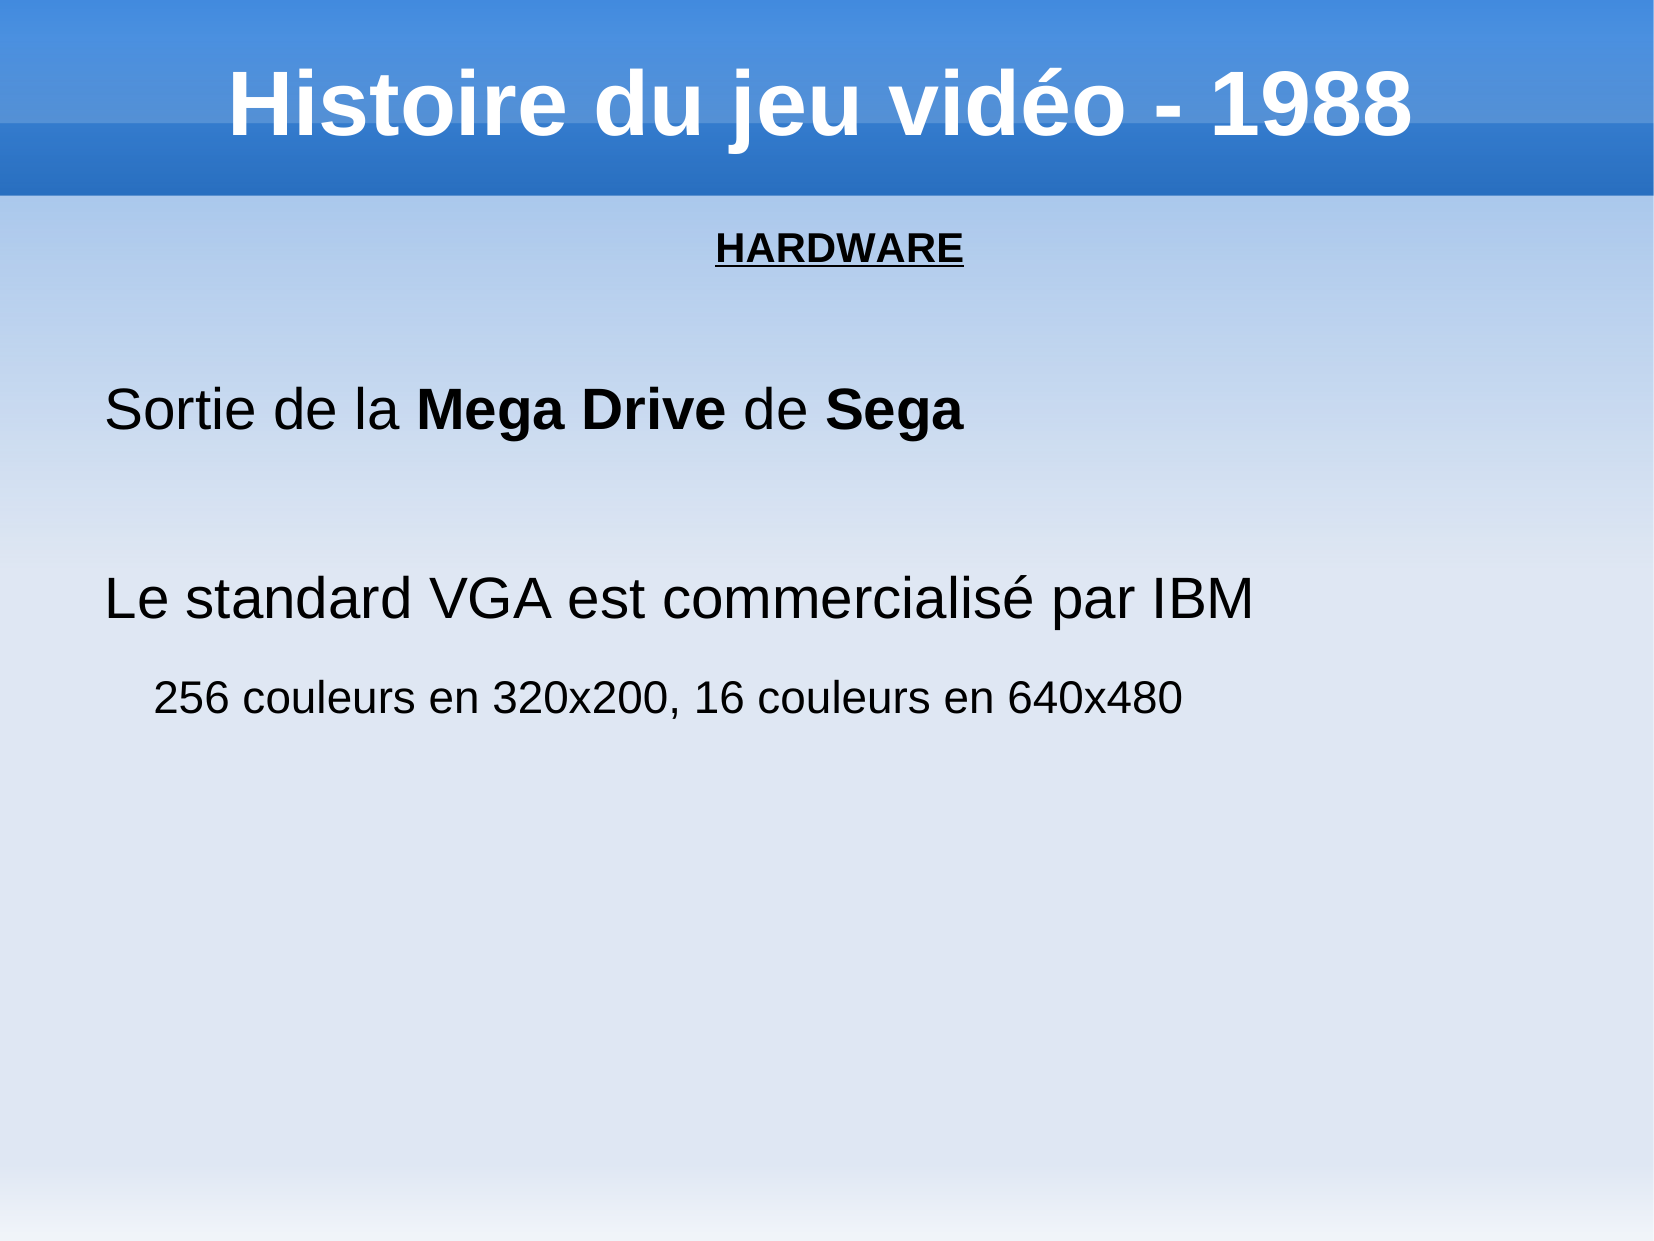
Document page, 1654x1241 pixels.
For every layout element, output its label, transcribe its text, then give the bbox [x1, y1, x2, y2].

picture [0, 0, 1654, 1241]
title Histoire du jeu vidéo - 1988 [76, 7, 1565, 200]
list HARDWARE Sortie de la Mega Drive de Sega Le standard VGA est commercialisé par IBM 256 couleurs en 320x200, 16 couleurs en 640x480 [86, 225, 1576, 1029]
